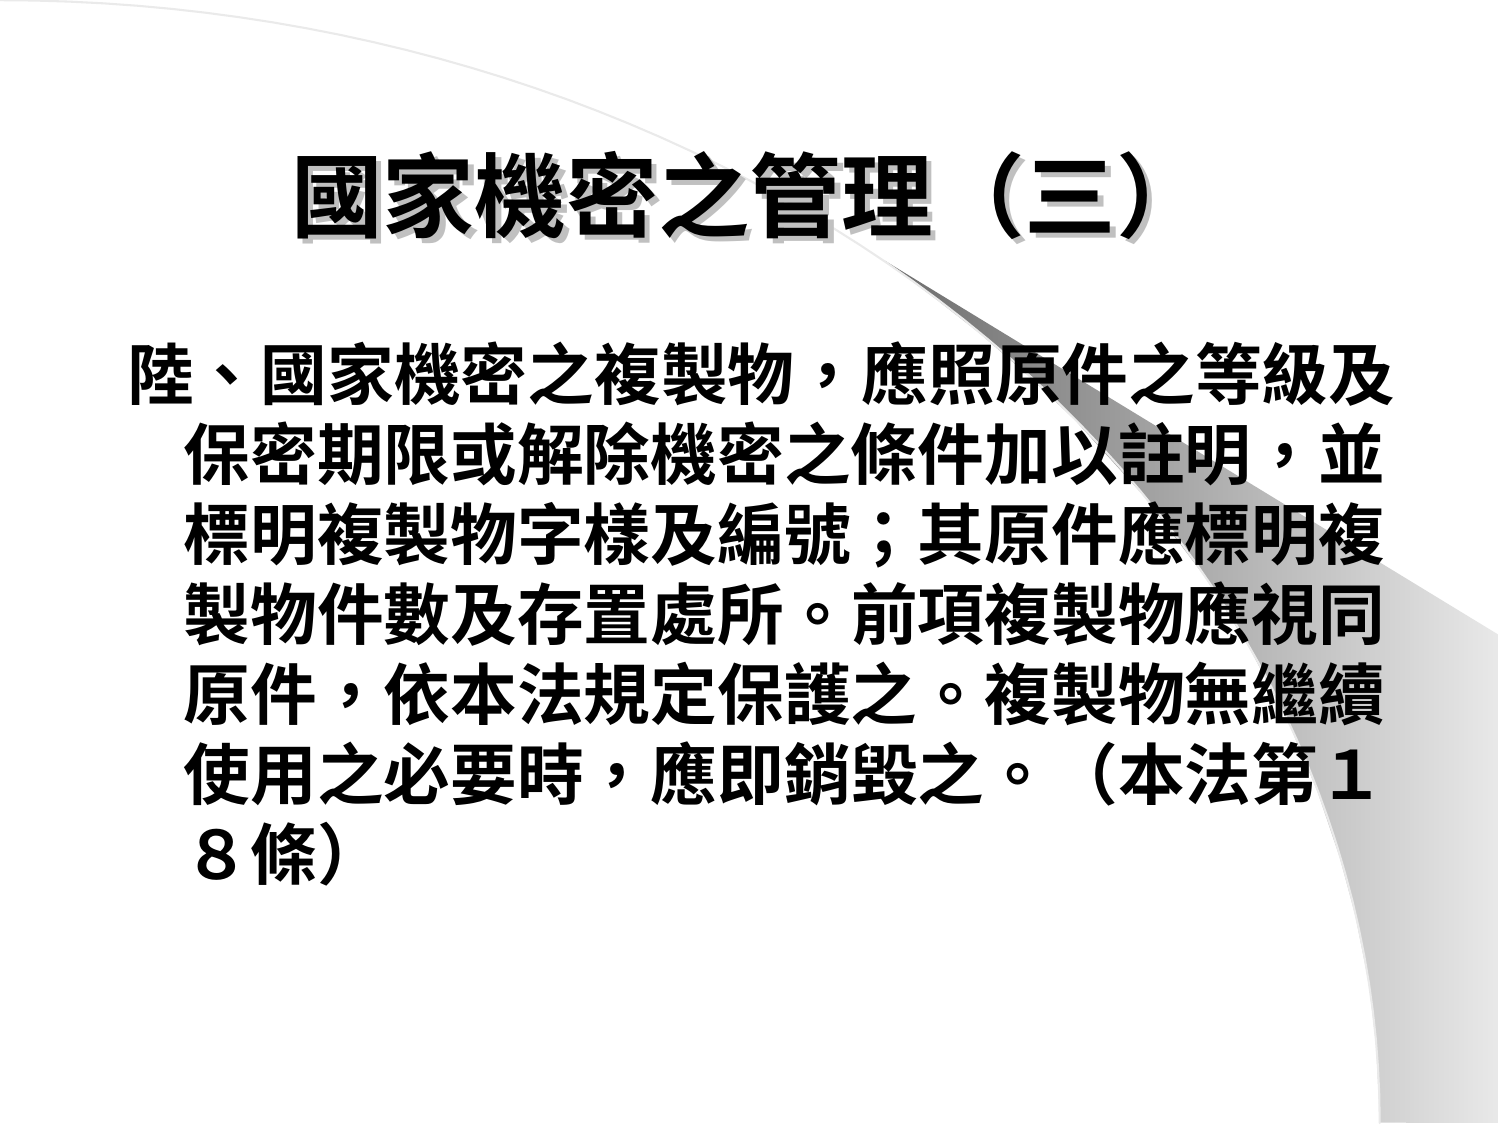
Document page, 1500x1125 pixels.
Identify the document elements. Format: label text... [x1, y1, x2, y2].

title 國家機密之管理（三） [112, 99, 1388, 288]
list 陸、國家機密之複製物，應照原件之等級及保密期限或解除機密之條件加以註明，並標明複製物字樣及編號；其原件應標明複製物件數及存置處所。前項複製物應視同原件，依本法規定保護之。複製物無繼續使用之必要時，應即銷毀之。（本法第１８條） [112, 324, 1450, 1075]
